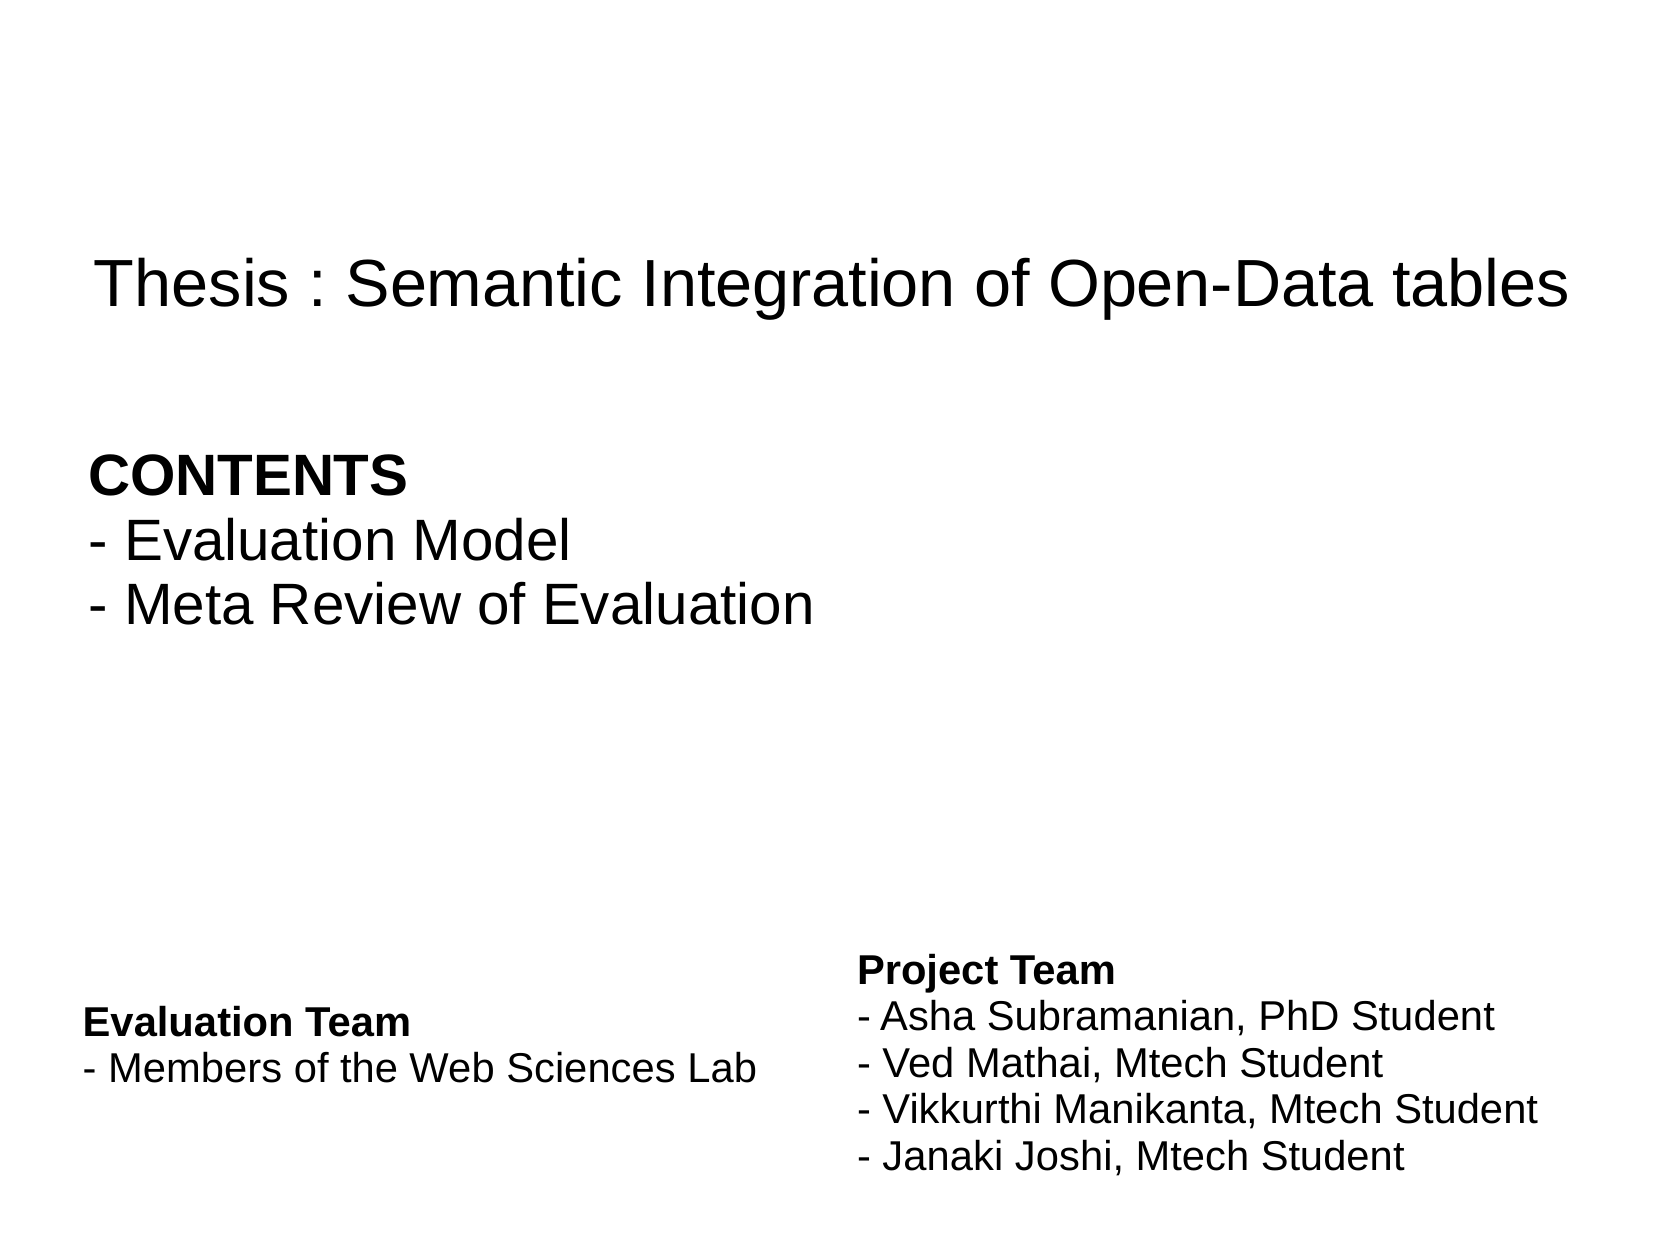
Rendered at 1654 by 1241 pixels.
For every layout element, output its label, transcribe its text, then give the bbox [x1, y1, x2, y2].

title CONTENTS - Evaluation Model - Meta Review of Evaluation [88, 441, 1577, 703]
title Thesis : Semantic Integration of Open-Data tables [88, 179, 1577, 387]
title Evaluation Team - Members of the Web Sciences Lab [82, 941, 784, 1149]
title Project Team - Asha Subramanian, PhD Student - Ved Mathai, Mtech Student - Vikkurthi Manikanta, Mtech Student - Janaki Joshi, Mtech Student [857, 945, 1563, 1181]
